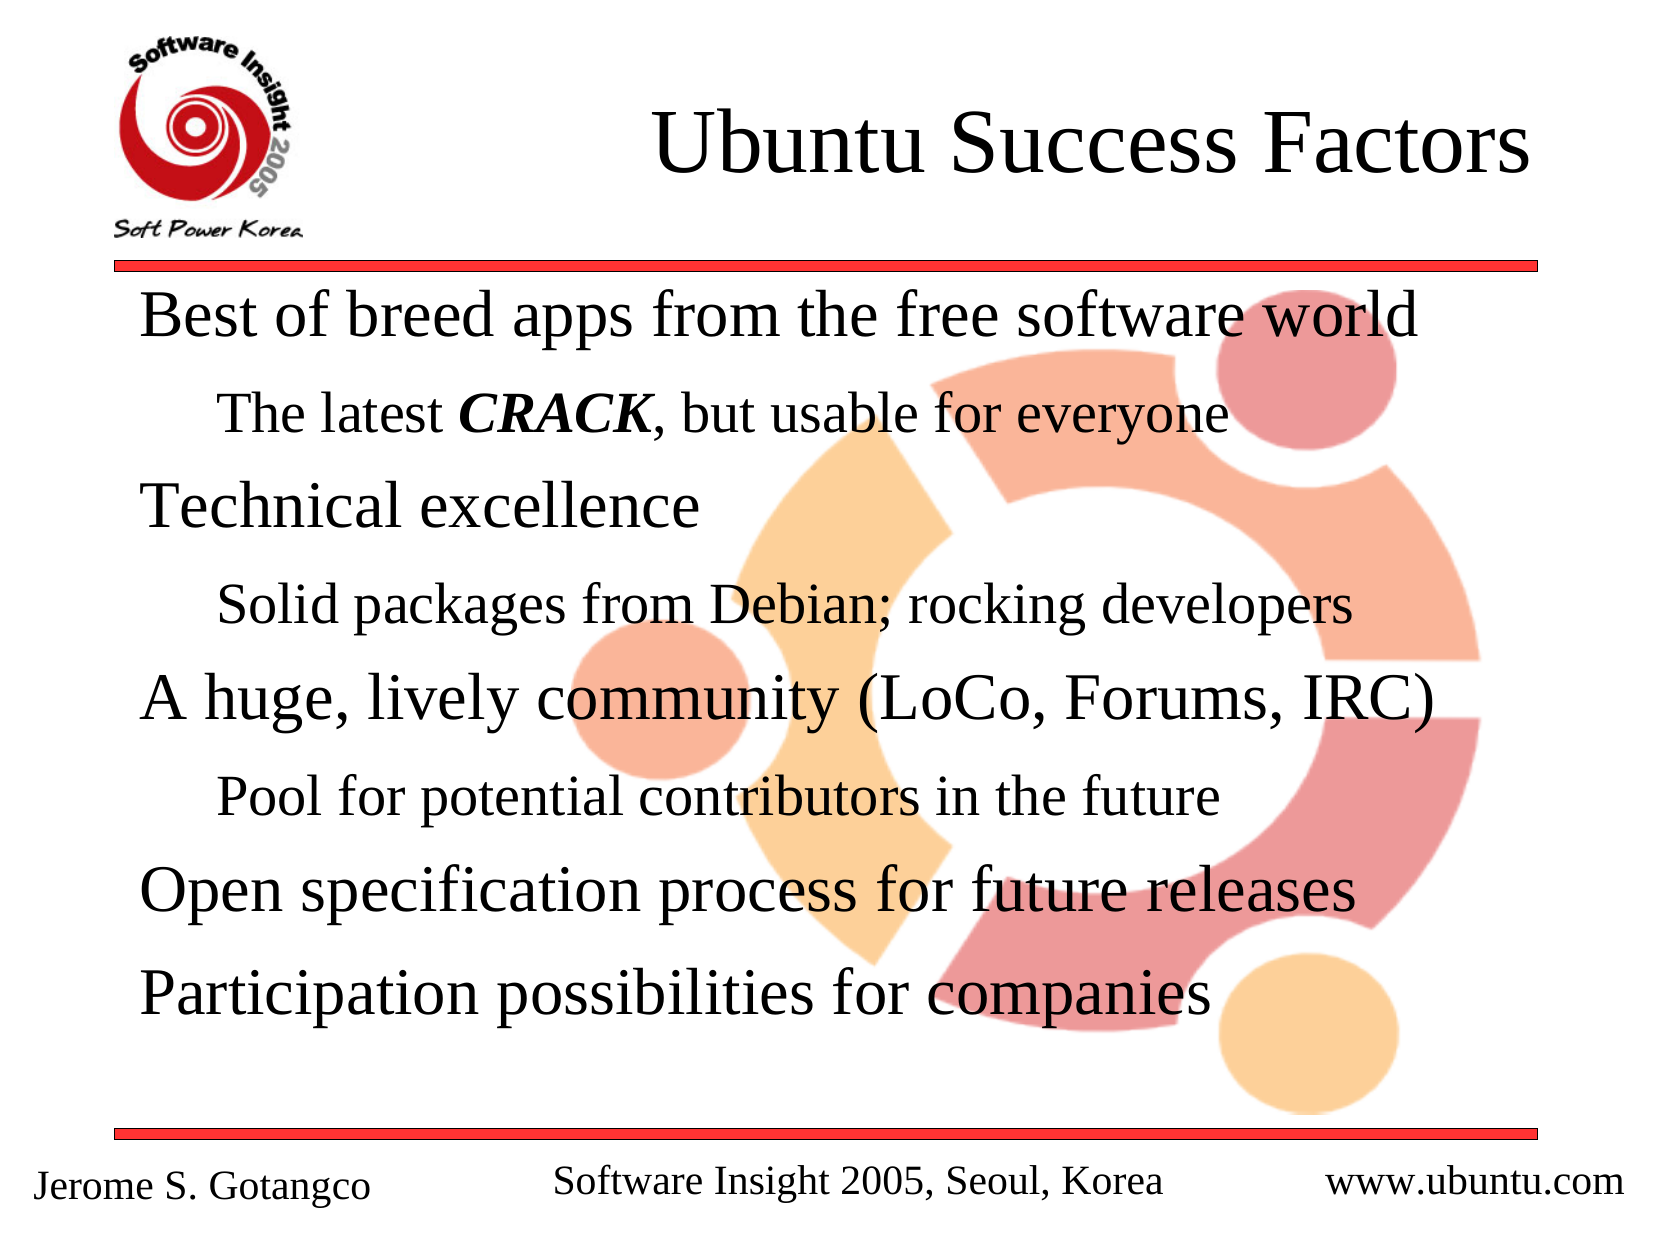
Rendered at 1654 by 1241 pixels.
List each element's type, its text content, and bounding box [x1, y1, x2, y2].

picture [114, 36, 303, 238]
title Ubuntu Success Factors [334, 37, 1534, 246]
list Best of breed apps from the free software world The latest CRACK, but usable for everyone Technical excellence Solid packages from Debian; rocking developers A huge, lively community (LoCo, Forums, IRC) Pool for potential contributors in the future Open specification process for future releases Participation possibilities for companies [121, 276, 1534, 1127]
